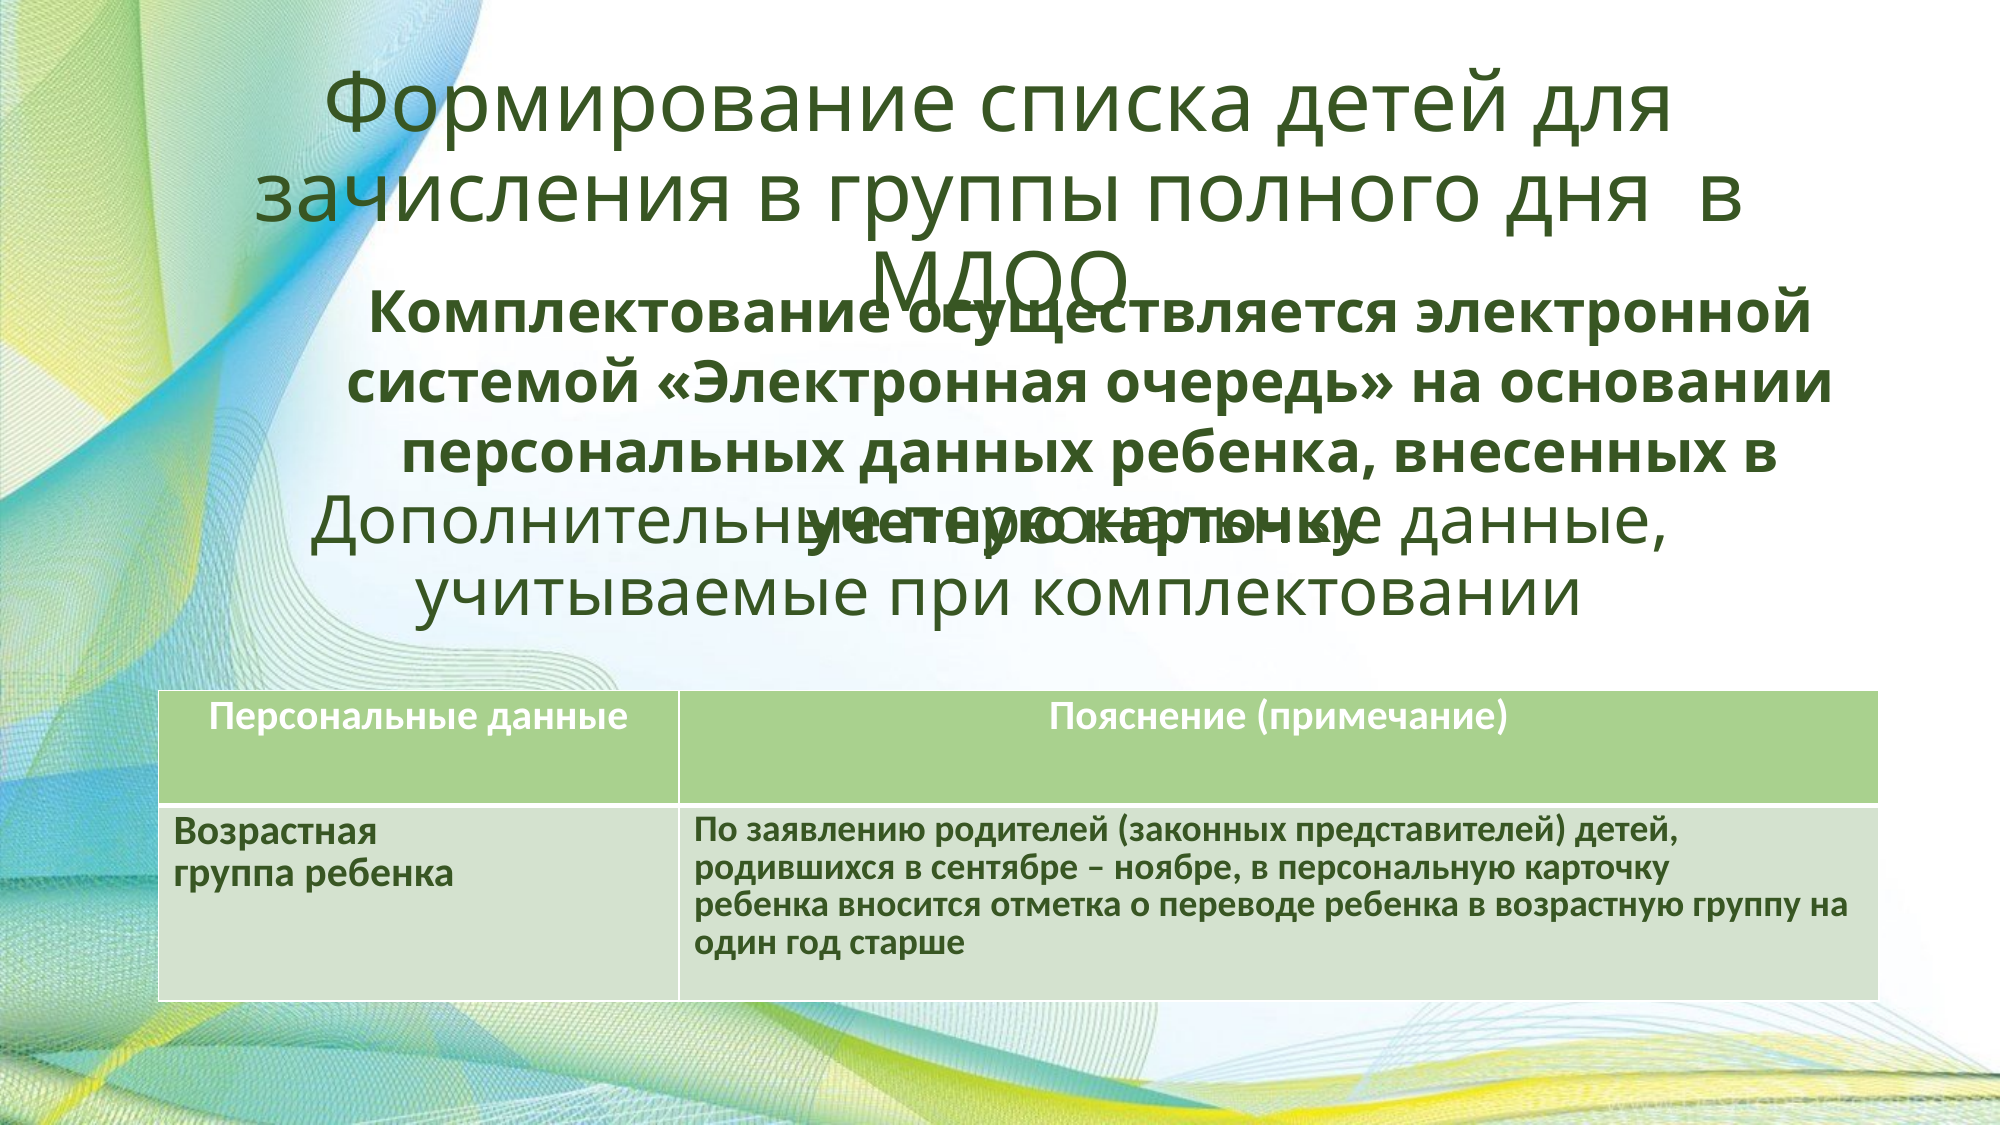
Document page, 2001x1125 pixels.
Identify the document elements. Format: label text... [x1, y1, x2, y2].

table_header Пояснение (примечание) [680, 691, 1878, 803]
text_box Комплектование осуществляется электронной системой «Электронная очередь» на основании персональных данных ребенка, внесенных в учетную карточку. [253, 266, 1928, 562]
text_box Дополнительные персональные данные, учитываемые при комплектовании [120, 478, 1880, 667]
subtitle Формирование списка детей для зачисления в группы полного дня в МДОО [120, 52, 1880, 241]
table_cell Возрастная группа ребенка [159, 808, 678, 1000]
table_header Персональные данные [159, 691, 678, 803]
table_cell По заявлению родителей (законных представителей) детей, родившихся в сентябре – ноябре, в персональную карточку ребенка вносится отметка о переводе ребенка в возрастную группу на один год старше [680, 808, 1878, 1000]
picture [0, 0, 2000, 1125]
